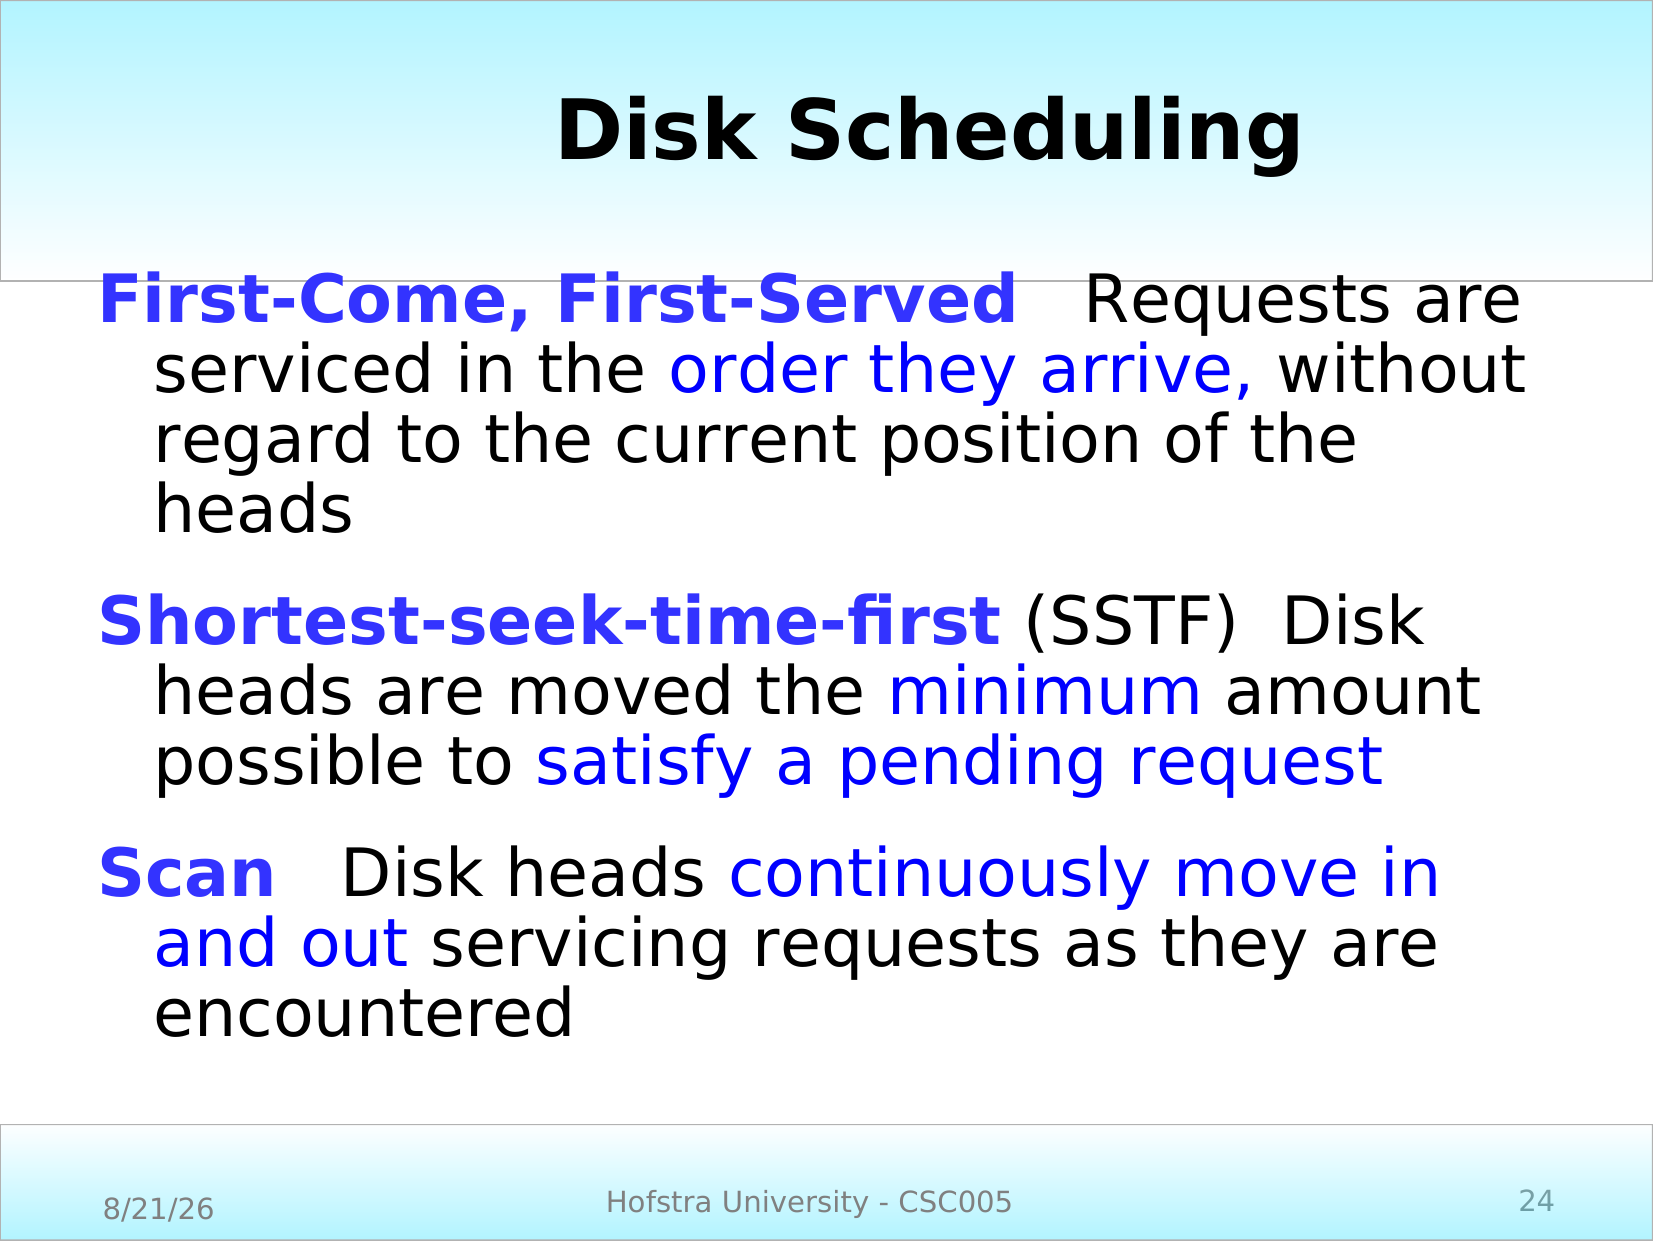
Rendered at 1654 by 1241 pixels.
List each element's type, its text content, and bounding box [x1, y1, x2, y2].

list First-Come, First-Served Requests are serviced in the order they arrive, without regard to the current position of the heads Shortest-seek-time-first (SSTF) Disk heads are moved the minimum amount possible to satisfy a pending request Scan Disk heads continuously move in and out servicing requests as they are encountered [82, 259, 1571, 1241]
title Disk Scheduling [247, 27, 1612, 235]
